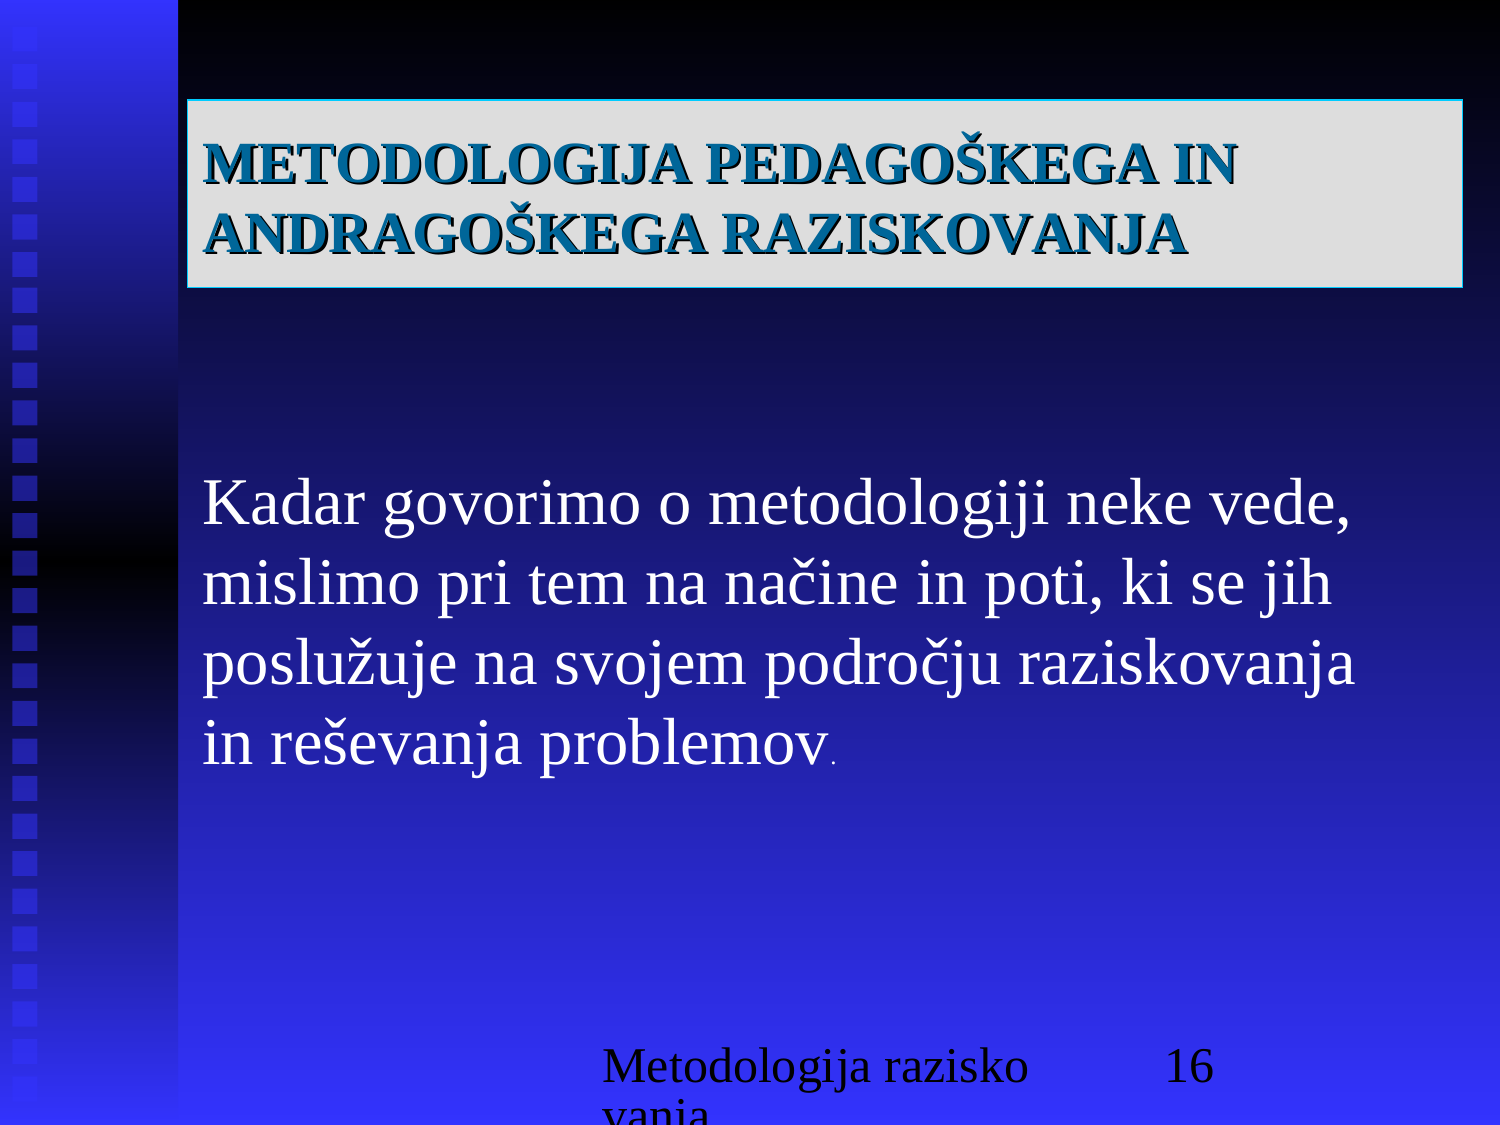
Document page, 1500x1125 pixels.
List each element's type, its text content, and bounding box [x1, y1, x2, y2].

title METODOLOGIJA PEDAGOŠKEGA IN ANDRAGOŠKEGA RAZISKOVANJA [187, 99, 1463, 288]
text_box Kadar govorimo o metodologiji neke vede, mislimo pri tem na načine in poti, ki se jih poslužuje na svojem področju raziskovanja in reševanja problemov. [187, 449, 1405, 786]
